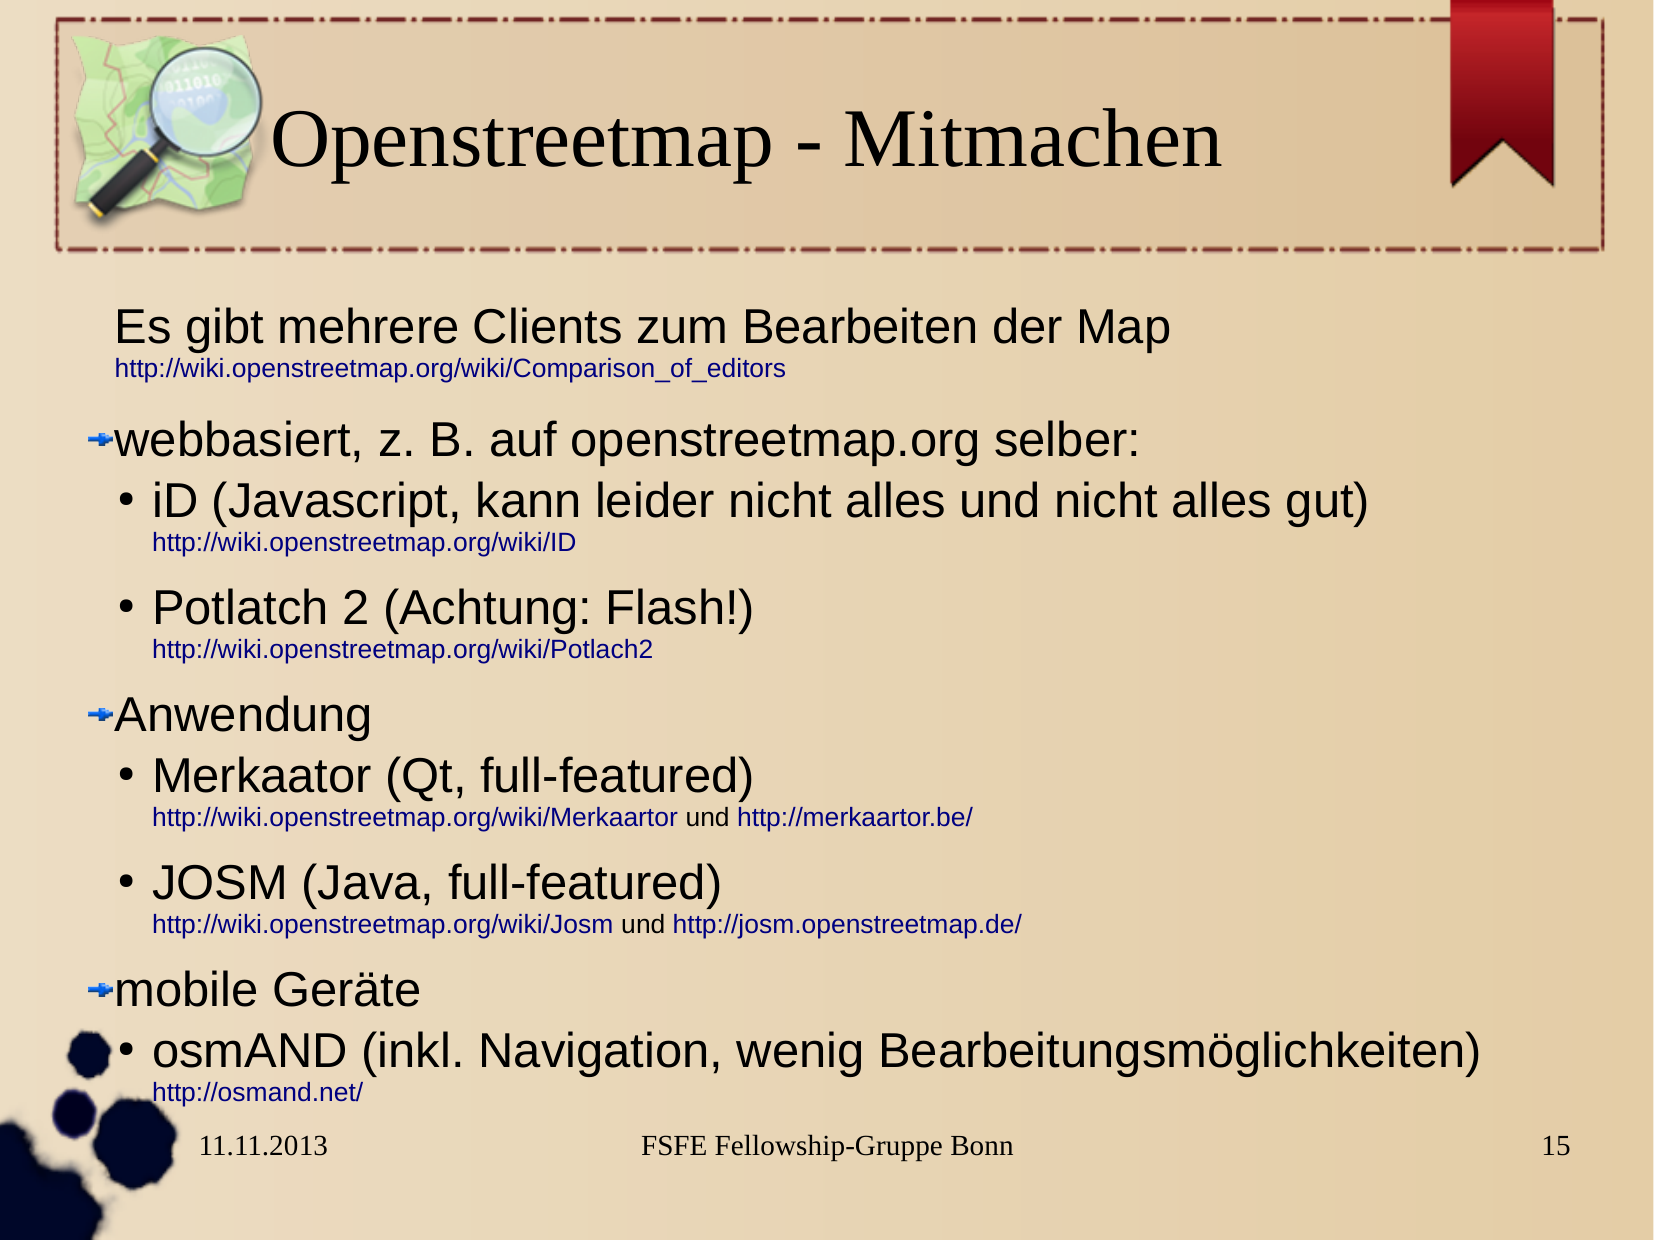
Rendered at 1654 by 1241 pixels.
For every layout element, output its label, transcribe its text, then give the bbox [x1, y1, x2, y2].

list Es gibt mehrere Clients zum Bearbeiten der Map http://wiki.openstreetmap.org/wiki/Comparison_of_editors webbasiert, z. B. auf openstreetmap.org selber: iD (Javascript, kann leider nicht alles und nicht alles gut) http://wiki.openstreetmap.org/wiki/ID Potlatch 2 (Achtung: Flash!) http://wiki.openstreetmap.org/wiki/Potlach2 Anwendung Merkaator (Qt, full-featured) http://wiki.openstreetmap.org/wiki/Merkaartor und http://merkaartor.be/ JOSM (Java, full-featured) http://wiki.openstreetmap.org/wiki/Josm und http://josm.openstreetmap.de/ mobile Geräte osmAND (inkl. Navigation, wenig Bearbeitungsmöglichkeiten) http://osmand.net/ [82, 299, 1571, 1111]
title Openstreetmap - Mitmachen [272, 47, 1412, 229]
picture [0, 0, 1654, 1240]
